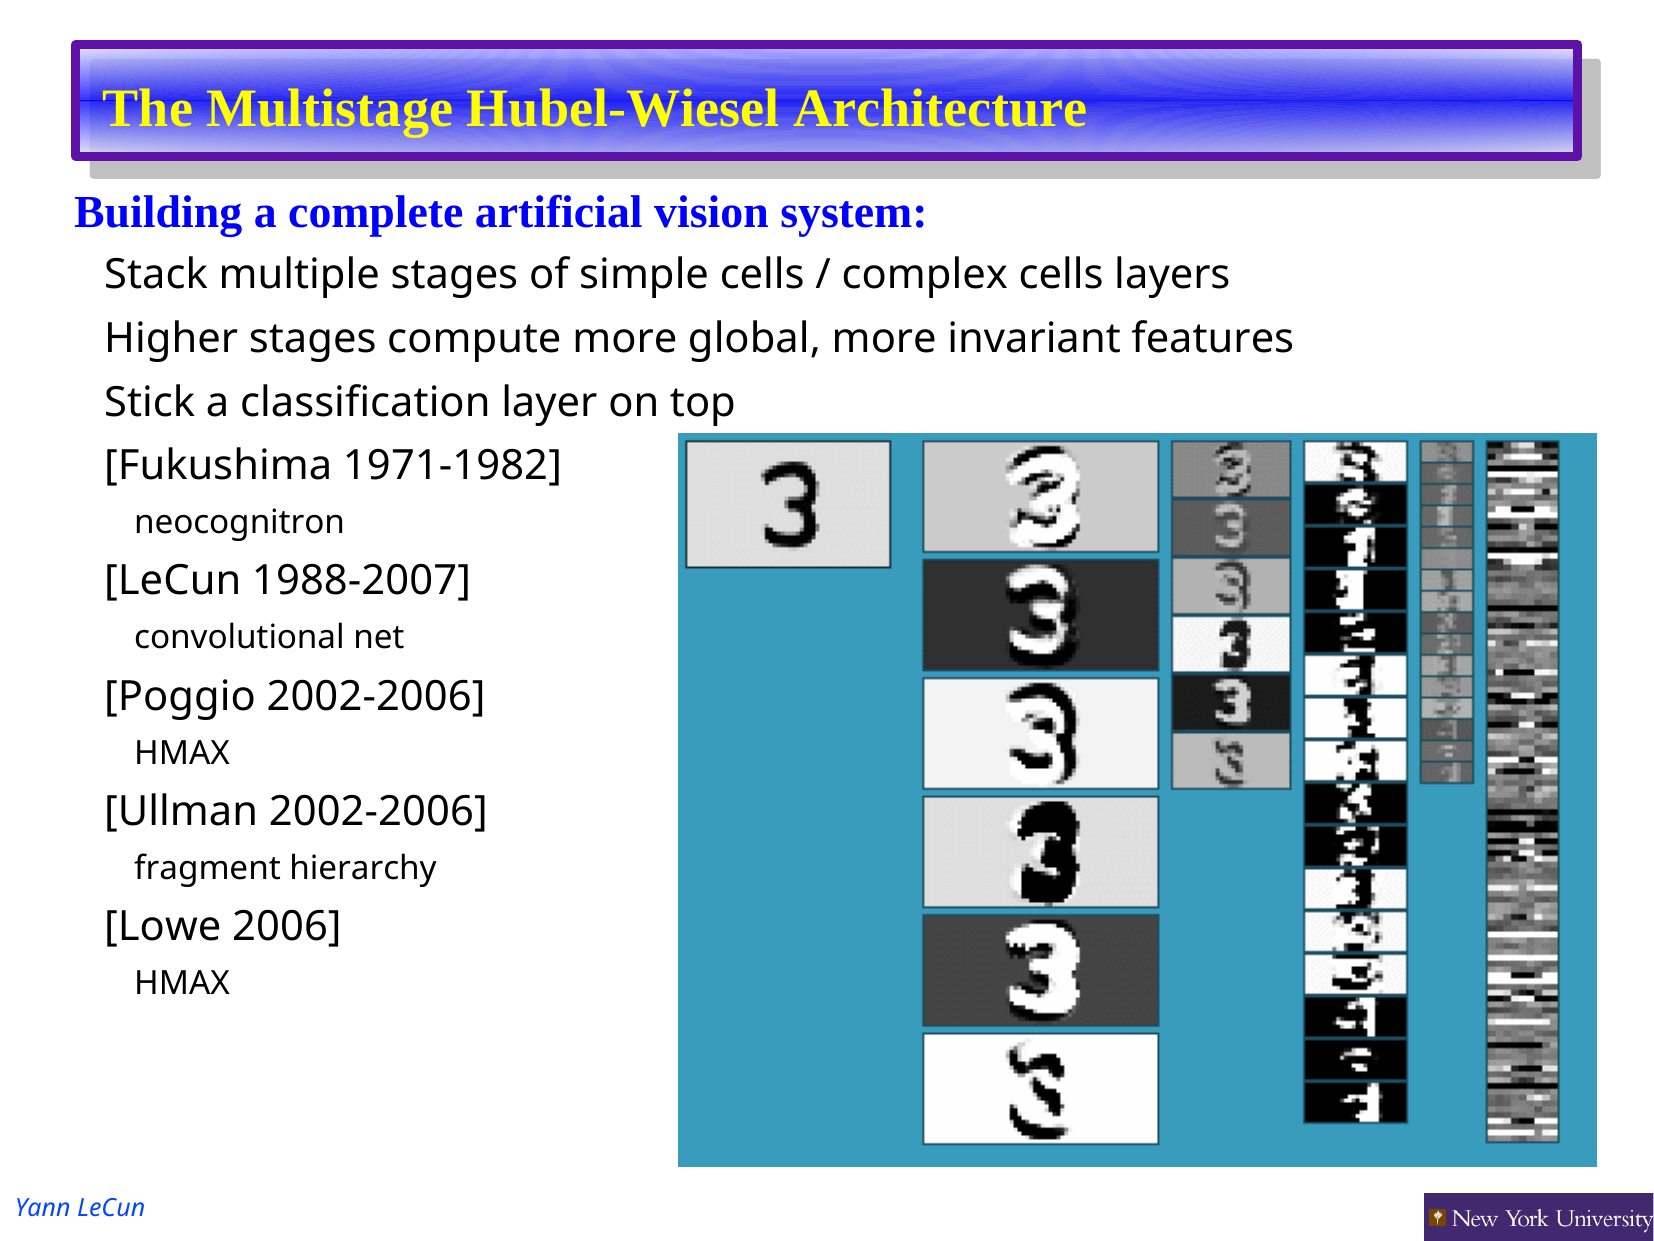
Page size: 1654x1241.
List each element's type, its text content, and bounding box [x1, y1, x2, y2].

title The Multistage Hubel-Wiesel Architecture [75, 44, 1578, 157]
list Building a complete artificial vision system: Stack multiple stages of simple cells / complex cells layers Higher stages compute more global, more invariant features Stick a classification layer on top [Fukushima 1971-1982] neocognitron [LeCun 1988-2007] convolutional net [Poggio 2002-2006] HMAX [Ullman 2002-2006] fragment hierarchy [Lowe 2006] HMAX [74, 187, 1447, 1104]
picture [1424, 1193, 1654, 1241]
picture [678, 433, 1597, 1167]
